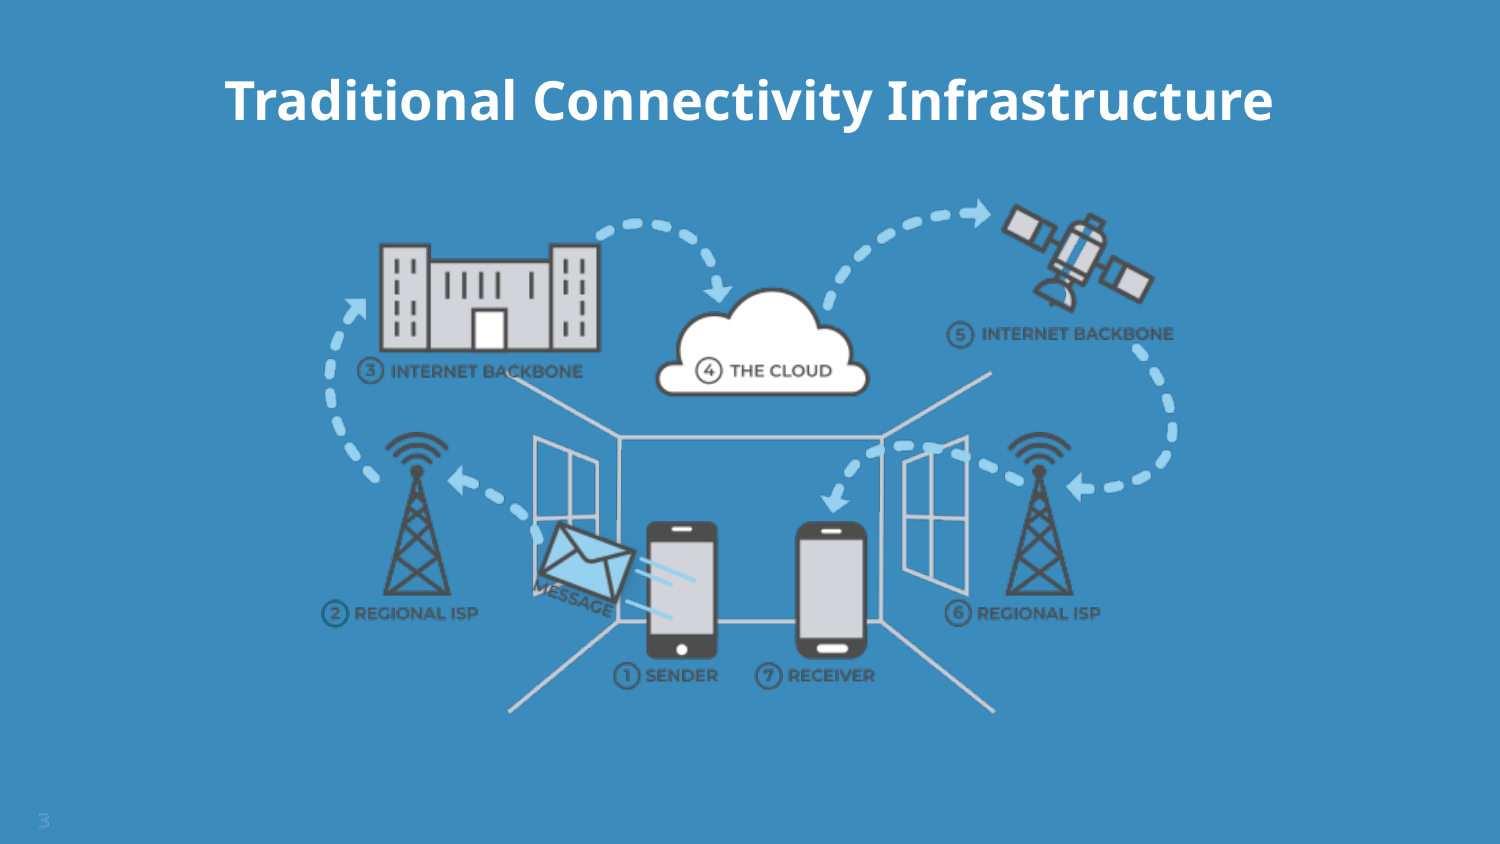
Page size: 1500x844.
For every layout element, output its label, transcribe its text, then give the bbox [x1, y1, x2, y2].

picture [281, 192, 1219, 738]
title Traditional Connectivity Infrastructure [0, 50, 1500, 192]
slide_number <number> [0, 792, 89, 844]
